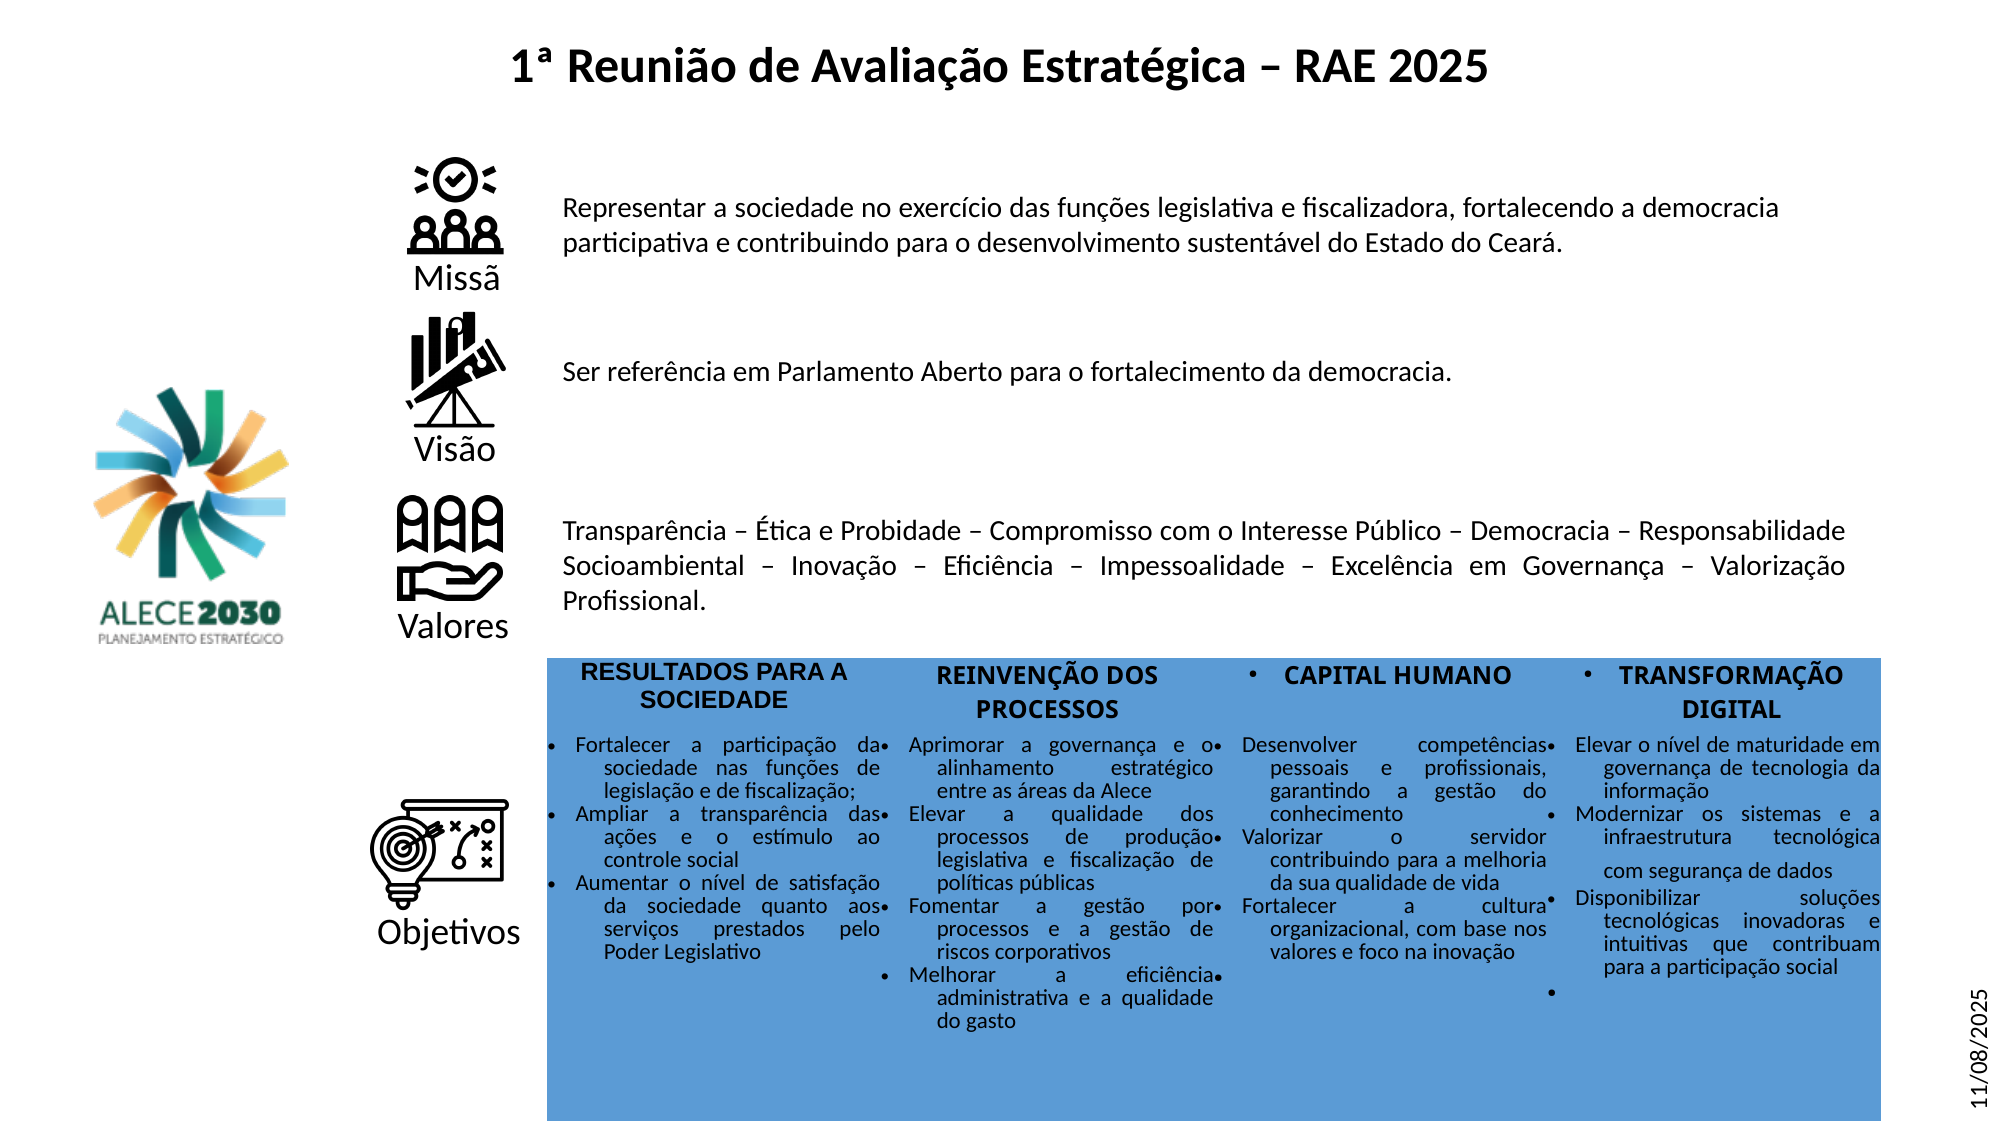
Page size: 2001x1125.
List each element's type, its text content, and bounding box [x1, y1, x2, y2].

table_header REINVENÇÃO DOS PROCESSOS​ [881, 658, 1214, 735]
title 1ª Reunião de Avaliação Estratégica – RAE 2025 [475, 29, 1525, 104]
text_box Ser referência em Parlamento Aberto para o fortalecimento da democracia. [547, 344, 1741, 396]
table_cell Fortalecer a participação da sociedade nas funções de legislação e de fiscalização; Ampliar a transparência das ações e o estímulo ao controle social​ Aumentar o nível de satisfação da sociedade quanto aos serviços prestados pelo Poder Legislativo​ [547, 735, 881, 1121]
table_cell Aprimorar a governança e o alinhamento estratégico entre as áreas da Alece​ Elevar a qualidade dos processos de produção legislativa e fiscalização de políticas públicas​ Fomentar a gestão por processos e a gestão de riscos corporativos​ Melhorar a eficiência administrativa e a qualidade do gasto​ [881, 735, 1214, 1121]
table_header TRANSFORMAÇÃO DIGITAL [1547, 658, 1881, 735]
text_box Valores [379, 593, 528, 654]
table_header RESULTADOS PARA A SOCIEDADE​ [547, 658, 881, 735]
picture [370, 785, 509, 899]
picture [387, 301, 524, 438]
picture [385, 489, 512, 593]
picture [93, 387, 289, 644]
table_cell Elevar o nível de maturidade em governança de tecnologia da informação​ Modernizar os sistemas e a infraestrutura tecnológica com segurança de dados​ Disponibilizar soluções tecnológicas inovadoras e intuitivas que contribuam para a participação social​ [1547, 735, 1881, 1121]
text_box 11/08/2025 [1954, 972, 2000, 1125]
table_cell Desenvolver competências pessoais e profissionais, garantindo a gestão do conhecimento​ Valorizar o servidor contribuindo para a melhoria da sua qualidade de vida​ Fortalecer a cultura organizacional, com base nos valores e foco na inovação​ [1214, 735, 1547, 1121]
text_box Transparência – Ética e Probidade – Compromisso com o Interesse Público – Democracia – Responsabilidade Socioambiental – Inovação – Eficiência – Impessoalidade – Excelência em Governança – Valorização Profissional​. [547, 503, 1893, 625]
table_header CAPITAL HUMANO [1214, 658, 1547, 735]
text_box Missão [388, 245, 526, 307]
text_box Representar a sociedade no exercício das funções legislativa e fiscalizadora, fortalecendo a democracia participativa e contribuindo para o desenvolvimento sustentável do Estado do Ceará​. [547, 181, 1893, 267]
text_box Objetivos [356, 899, 542, 961]
picture [386, 139, 532, 276]
text_box Visão [395, 416, 515, 477]
